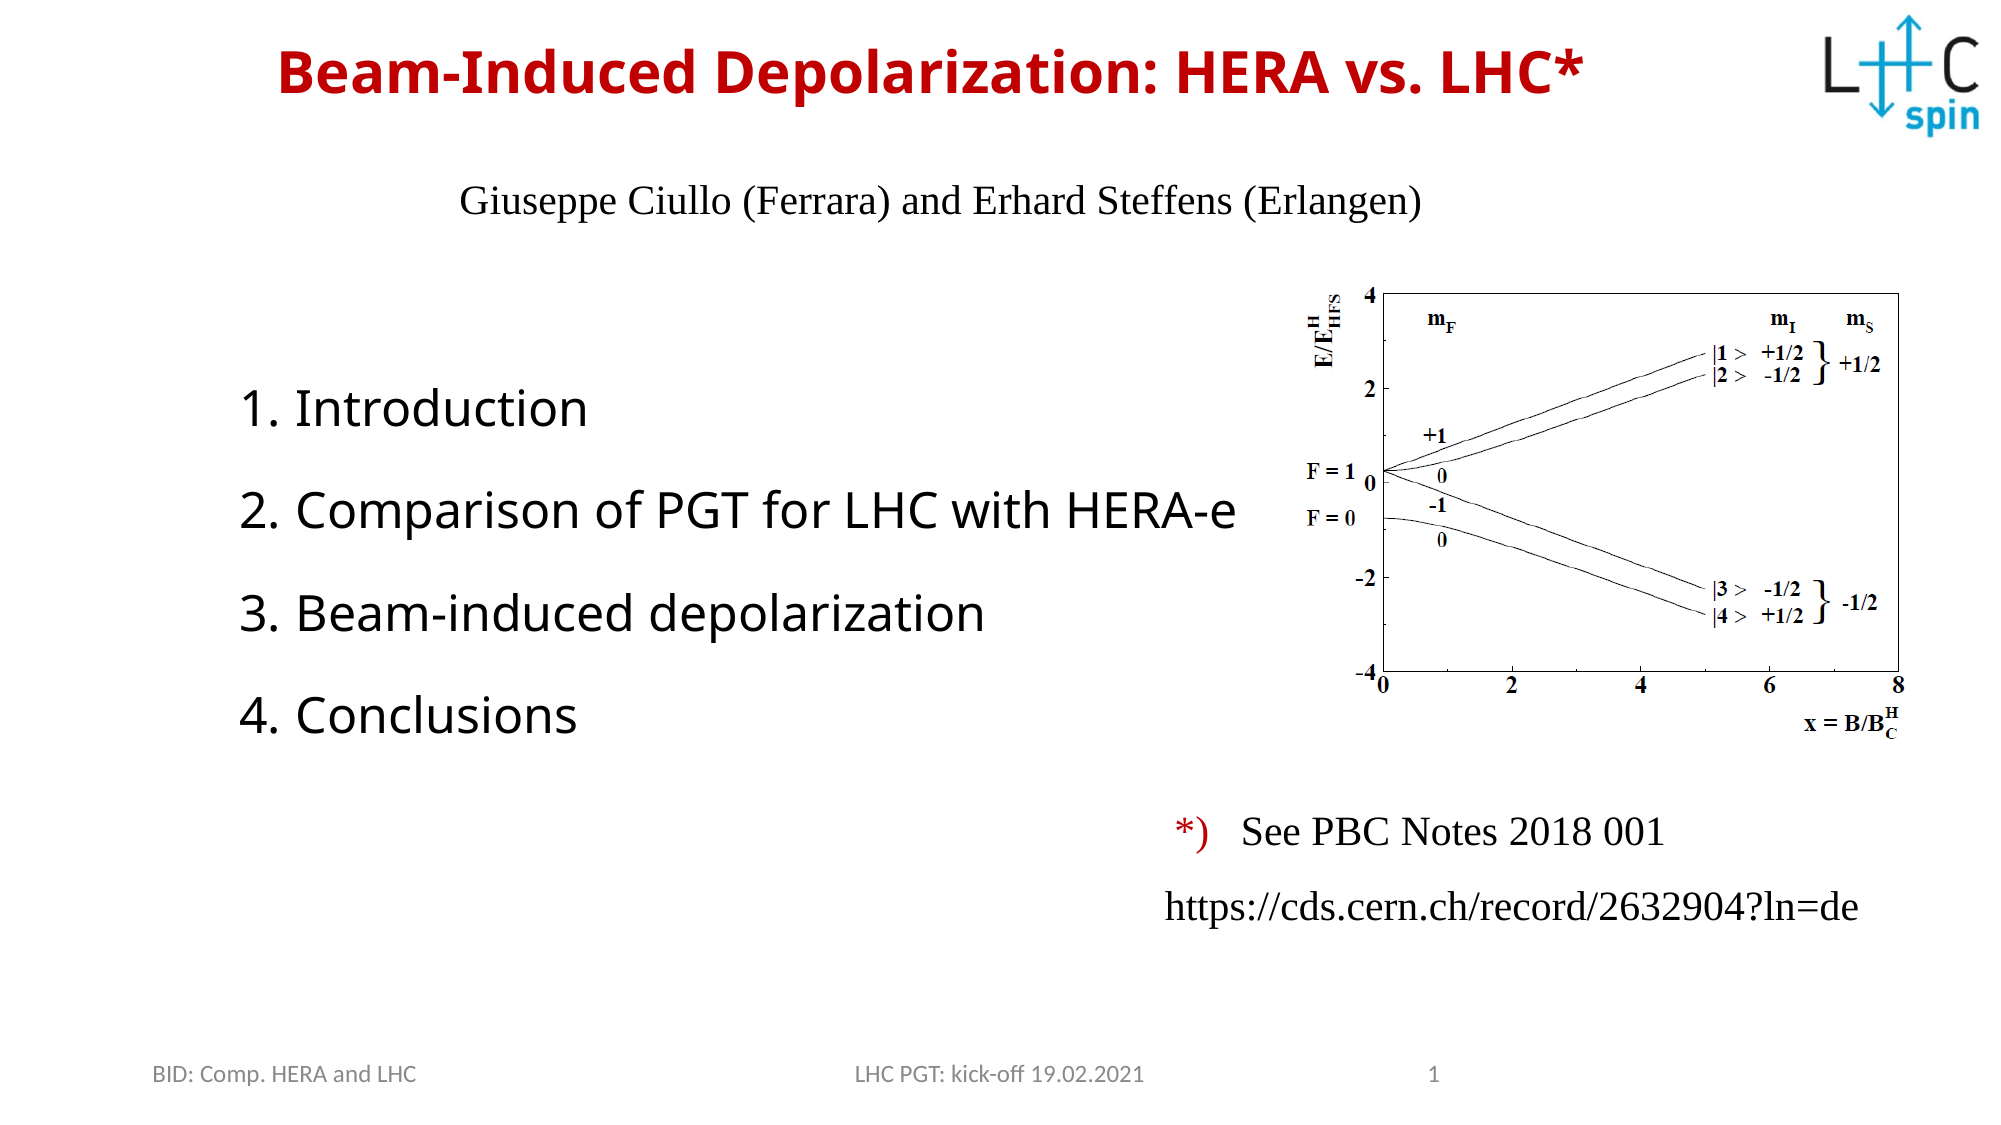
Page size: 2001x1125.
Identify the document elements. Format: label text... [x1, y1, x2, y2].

picture [1290, 270, 1932, 759]
text_box Beam-Induced Depolarization: HERA vs. LHC* [261, 28, 1611, 114]
picture [1816, 8, 1989, 142]
text_box LHC PGT: kick-off 19.02.2021 [662, 1042, 1338, 1103]
text_box [1412, 1042, 1863, 1103]
text_box Giuseppe Ciullo (Ferrara) and Erhard Steffens (Erlangen) [444, 164, 1483, 231]
text_box BID: Comp. HERA and LHC [137, 1042, 588, 1103]
text_box *) See PBC Notes 2018 001 https://cds.cern.ch/record/2632904?ln=de [1149, 770, 1942, 935]
text_box Introduction Comparison of PGT for LHC with HERA-e Beam-induced depolarization Conclusions [224, 338, 1290, 746]
